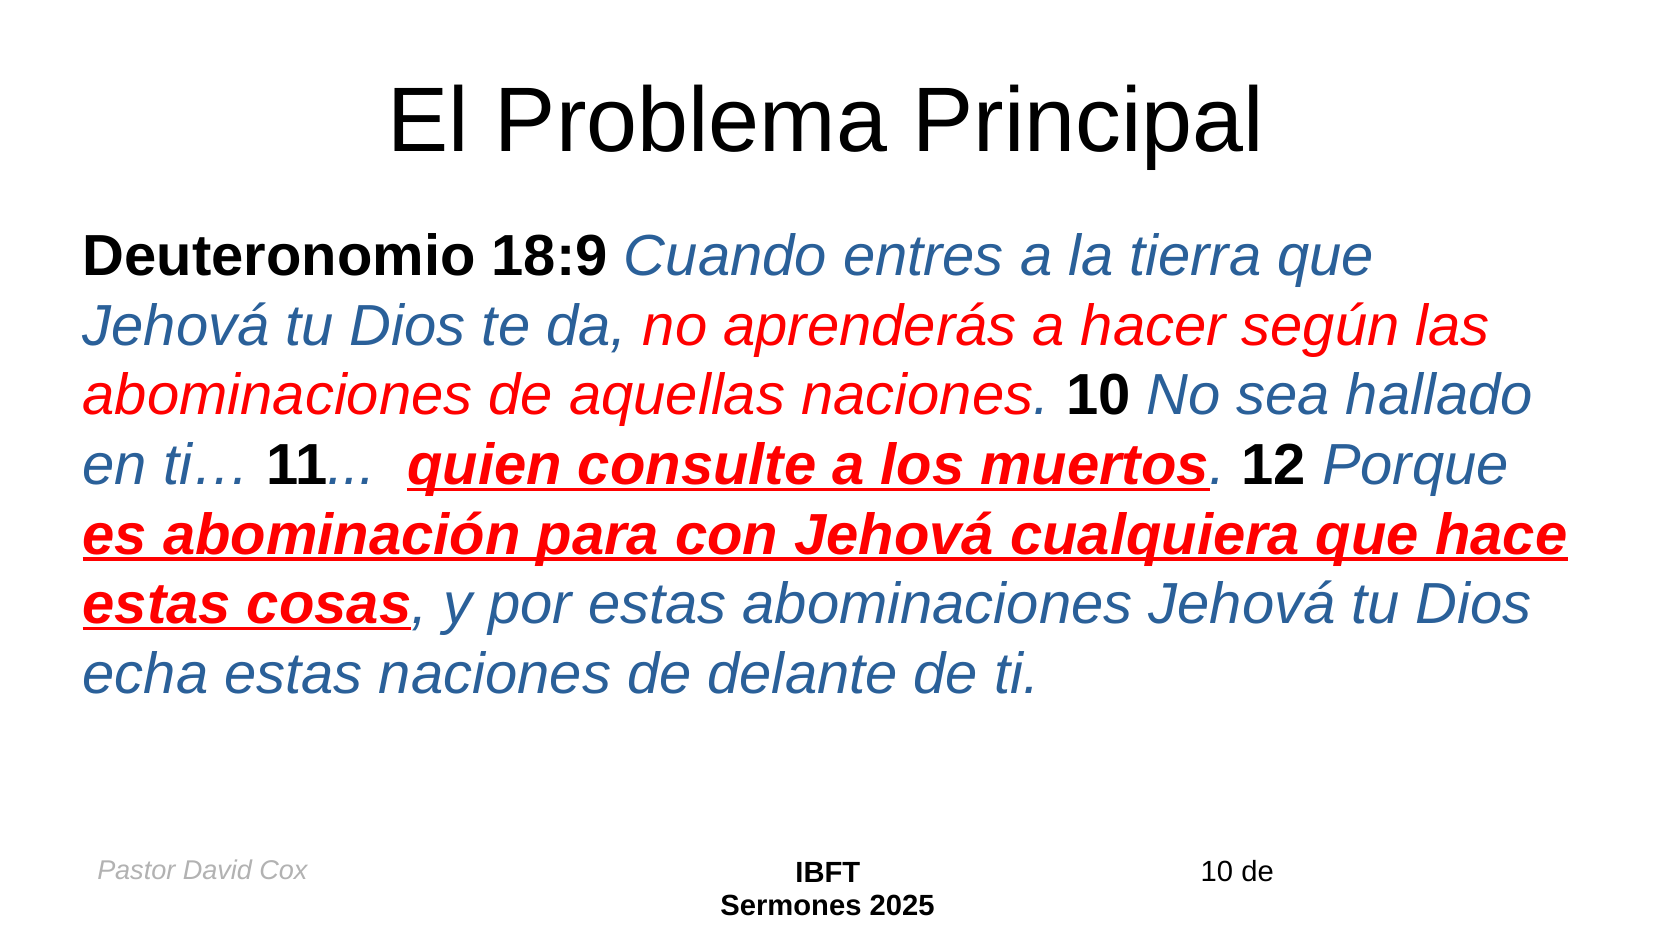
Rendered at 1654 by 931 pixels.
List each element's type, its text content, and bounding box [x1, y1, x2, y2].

list Deuteronomio 18:9 Cuando entres a la tierra que Jehová tu Dios te da, no aprenderás a hacer según las abominaciones de aquellas naciones. 10 No sea hallado en ti… 11... quien consulte a los muertos. 12 Porque es abominación para con Jehová cualquiera que hace estas cosas, y por estas abominaciones Jehová tu Dios echa estas naciones de delante de ti. [82, 217, 1571, 758]
title El Problema Principal [82, 37, 1571, 193]
